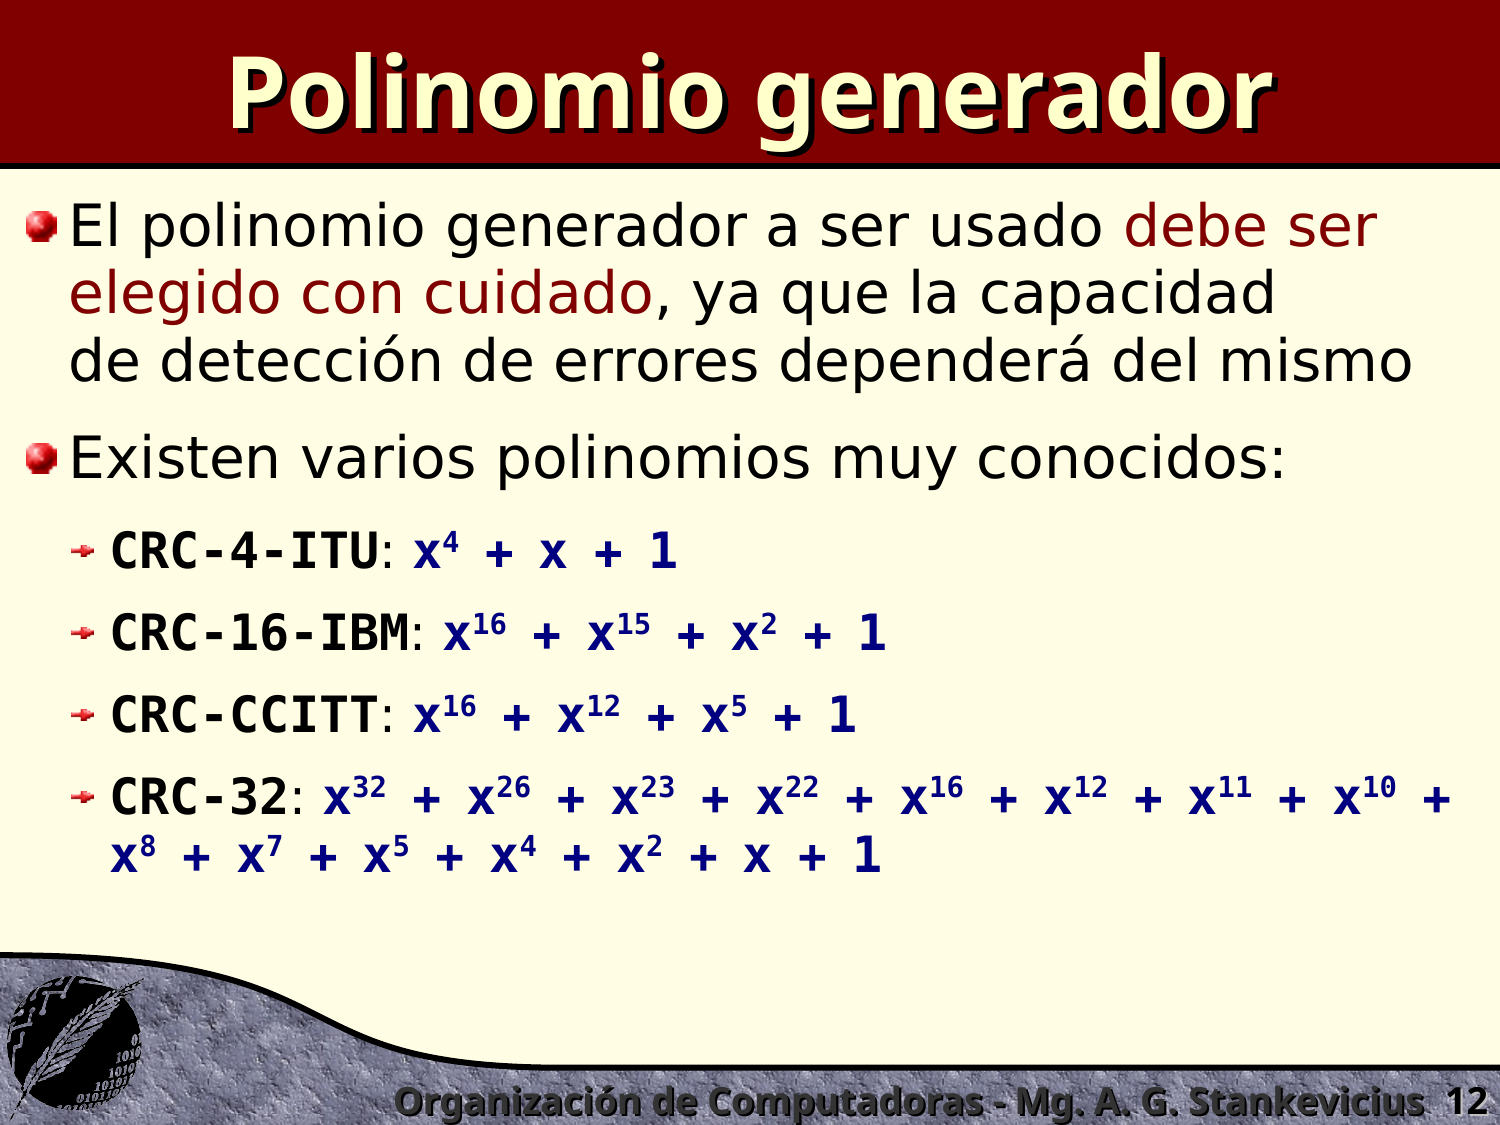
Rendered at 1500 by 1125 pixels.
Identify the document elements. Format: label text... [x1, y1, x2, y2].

picture [1058, 1100, 1065, 1110]
picture [0, 959, 1500, 1125]
title Polinomio generador [15, 5, 1485, 160]
list El polinomio generador a ser usado debe ser elegido con cuidado, ya que la capacidad de detección de errores dependerá del mismo Existen varios polinomios muy conocidos: CRC-4-ITU: x4 + x + 1 CRC-16-IBM: x16 + x15 + x2 + 1 CRC-CCITT: x16 + x12 + x5 + 1 CRC-32: x32 + x26 + x23 + x22 + x16 + x12 + x11 + x10 + x8 + x7 + x5 + x4 + x2 + x + 1 [11, 192, 1486, 953]
picture [802, 1100, 806, 1110]
picture [448, 1100, 455, 1110]
